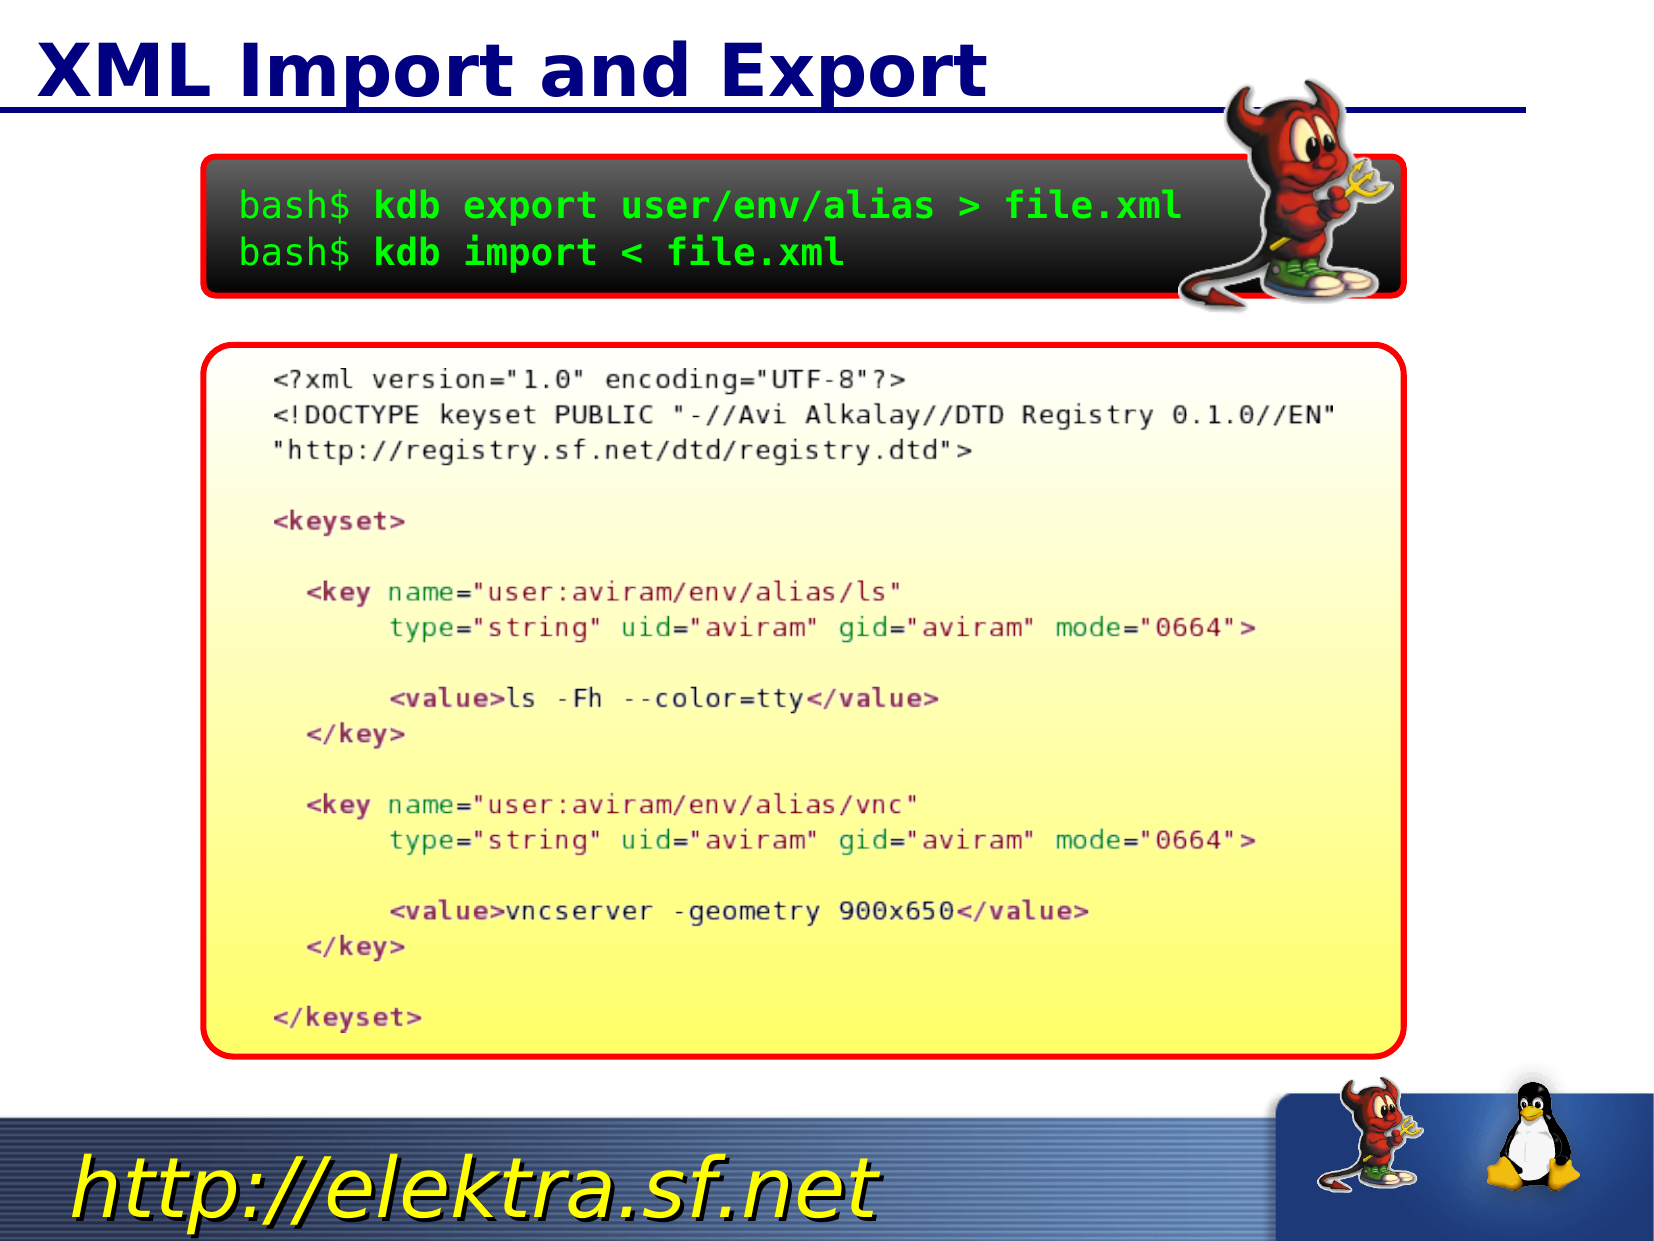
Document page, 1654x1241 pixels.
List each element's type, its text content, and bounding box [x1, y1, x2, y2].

text_box [203, 344, 1404, 1057]
picture [1178, 77, 1394, 314]
picture [0, 1061, 1654, 1241]
text_box XML Import and Export [21, 14, 1611, 126]
text_box [1394, 157, 1404, 296]
picture [274, 368, 1333, 1033]
text_box [203, 156, 1178, 296]
text_box bash$ kdb export user/env/alias > file.xml bash$ kdb import < file.xml [238, 181, 1178, 272]
